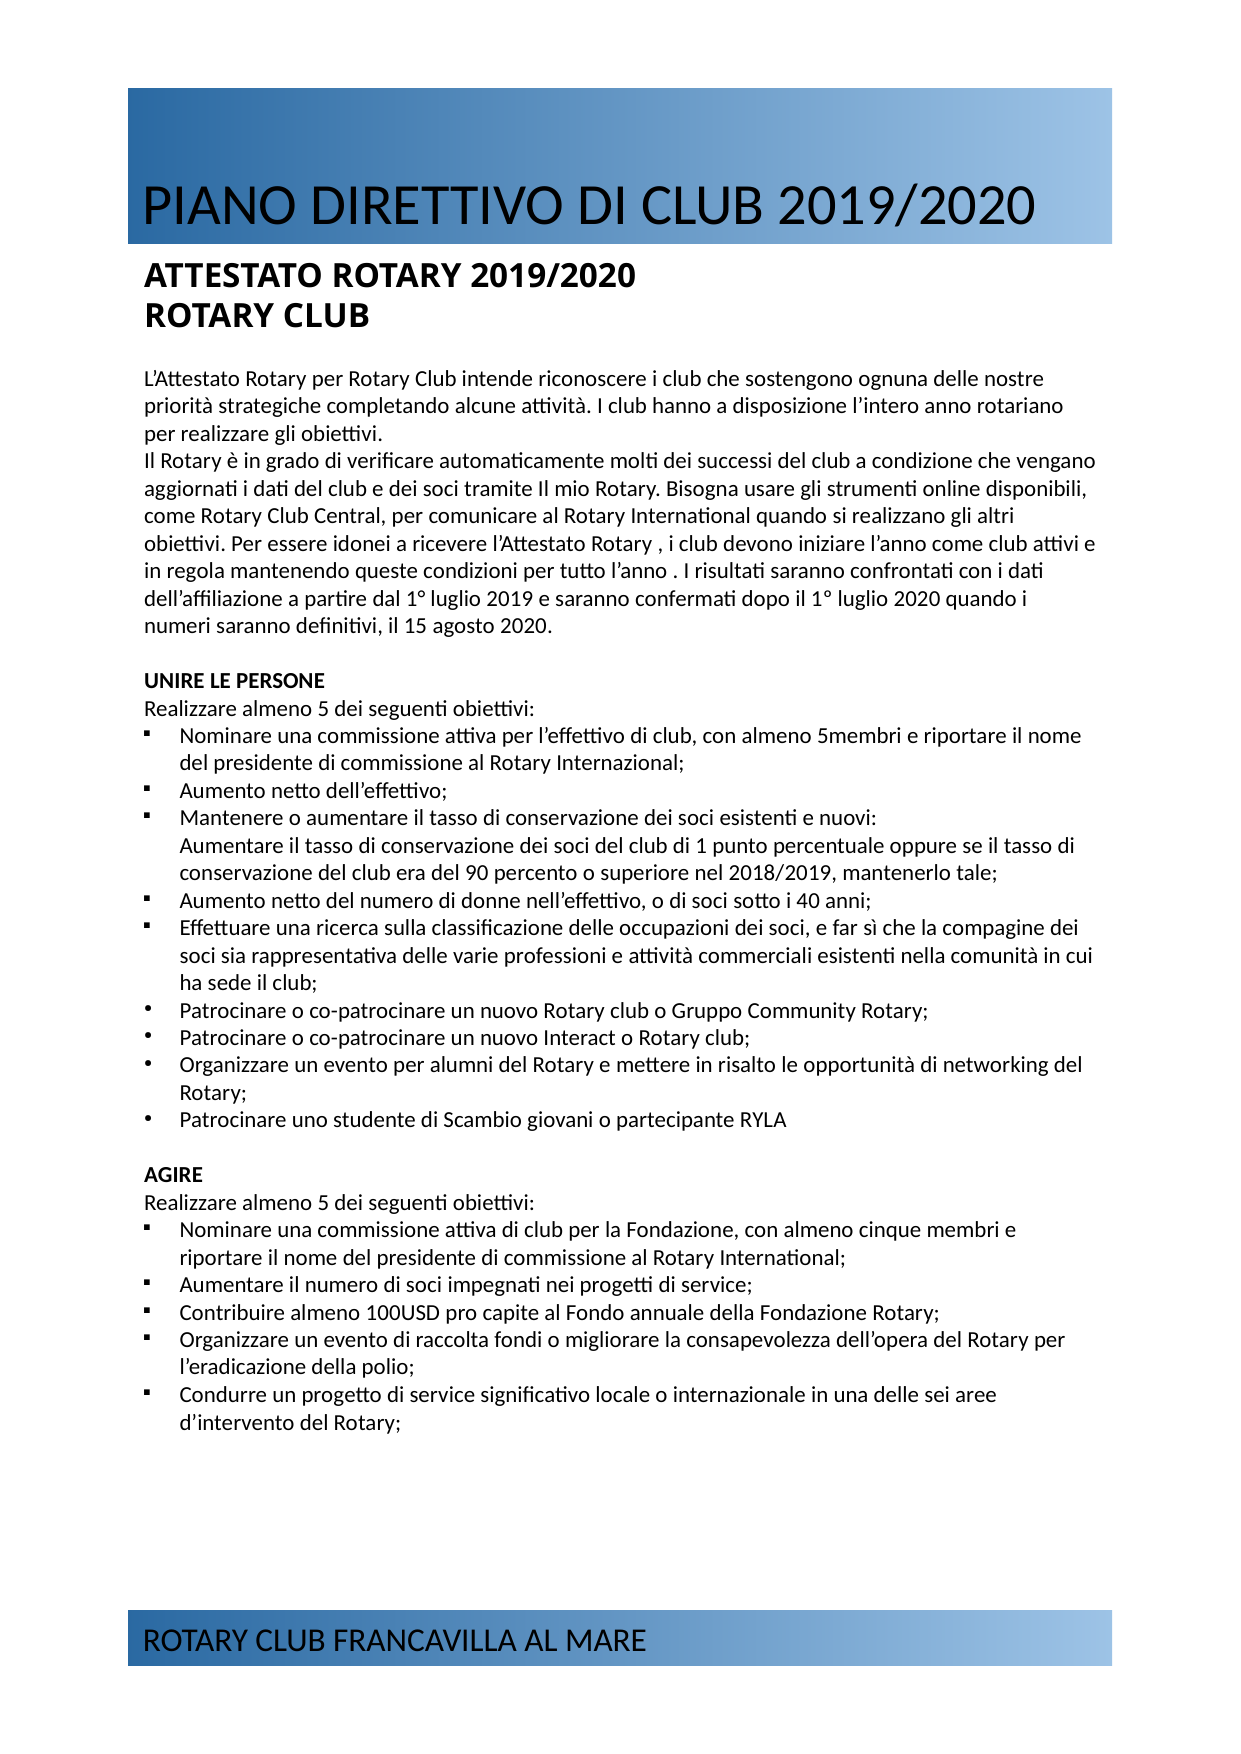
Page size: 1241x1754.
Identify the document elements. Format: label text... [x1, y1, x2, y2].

text_box ROTARY CLUB FRANCAVILLA AL MARE [128, 1610, 1113, 1666]
text_box ATTESTATO ROTARY 2019/2020 ROTARY CLUB L’Attestato Rotary per Rotary Club intende riconoscere i club che sostengono ognuna delle nostre priorità strategiche completando alcune attività. I club hanno a disposizione l’intero anno rotariano per realizzare gli obiettivi. Il Rotary è in grado di verificare automaticamente molti dei successi del club a condizione che vengano aggiornati i dati del club e dei soci tramite Il mio Rotary. Bisogna usare gli strumenti online disponibili, come Rotary Club Central, per comunicare al Rotary International quando si realizzano gli altri obiettivi. Per essere idonei a ricevere l’Attestato Rotary , i club devono iniziare l’anno come club attivi e in regola mantenendo queste condizioni per tutto l’anno . I risultati saranno confrontati con i dati dell’affiliazione a partire dal 1° luglio 2019 e saranno confermati dopo il 1º luglio 2020 quando i numeri saranno definitivi, il 15 agosto 2020. UNIRE LE PERSONE Realizzare almeno 5 dei seguenti obiettivi: Nominare una commissione attiva per l’effettivo di club, con almeno 5membri e riportare il nome del presidente di commissione al Rotary Internazional; Aumento netto dell’effettivo; Mantenere o aumentare il tasso di conservazione dei soci esistenti e nuovi: Aumentare il tasso di conservazione dei soci del club di 1 punto percentuale oppure se il tasso di conservazione del club era del 90 percento o superiore nel 2018/2019, mantenerlo tale; Aumento netto del numero di donne nell’effettivo, o di soci sotto i 40 anni; Effettuare una ricerca sulla classificazione delle occupazioni dei soci, e far sì che la compagine dei soci sia rappresentativa delle varie professioni e attività commerciali esistenti nella comunità in cui ha sede il club; Patrocinare o co-patrocinare un nuovo Rotary club o Gruppo Community Rotary; Patrocinare o co-patrocinare un nuovo Interact o Rotary club; Organizzare un evento per alumni del Rotary e mettere in risalto le opportunità di networking del Rotary; Patrocinare uno studente di Scambio giovani o partecipante RYLA AGIRE Realizzare almeno 5 dei seguenti obiettivi: Nominare una commissione attiva di club per la Fondazione, con almeno cinque membri e riportare il nome del presidente di commissione al Rotary International; Aumentare il numero di soci impegnati nei progetti di service; Contribuire almeno 100USD pro capite al Fondo annuale della Fondazione Rotary; Organizzare un evento di raccolta fondi o migliorare la consapevolezza dell’opera del Rotary per l’eradicazione della polio; Condurre un progetto di service significativo locale o internazionale in una delle sei aree d’intervento del Rotary; [129, 246, 1114, 1470]
text_box PIANO DIRETTIVO DI CLUB 2019/2020 [128, 88, 1113, 244]
